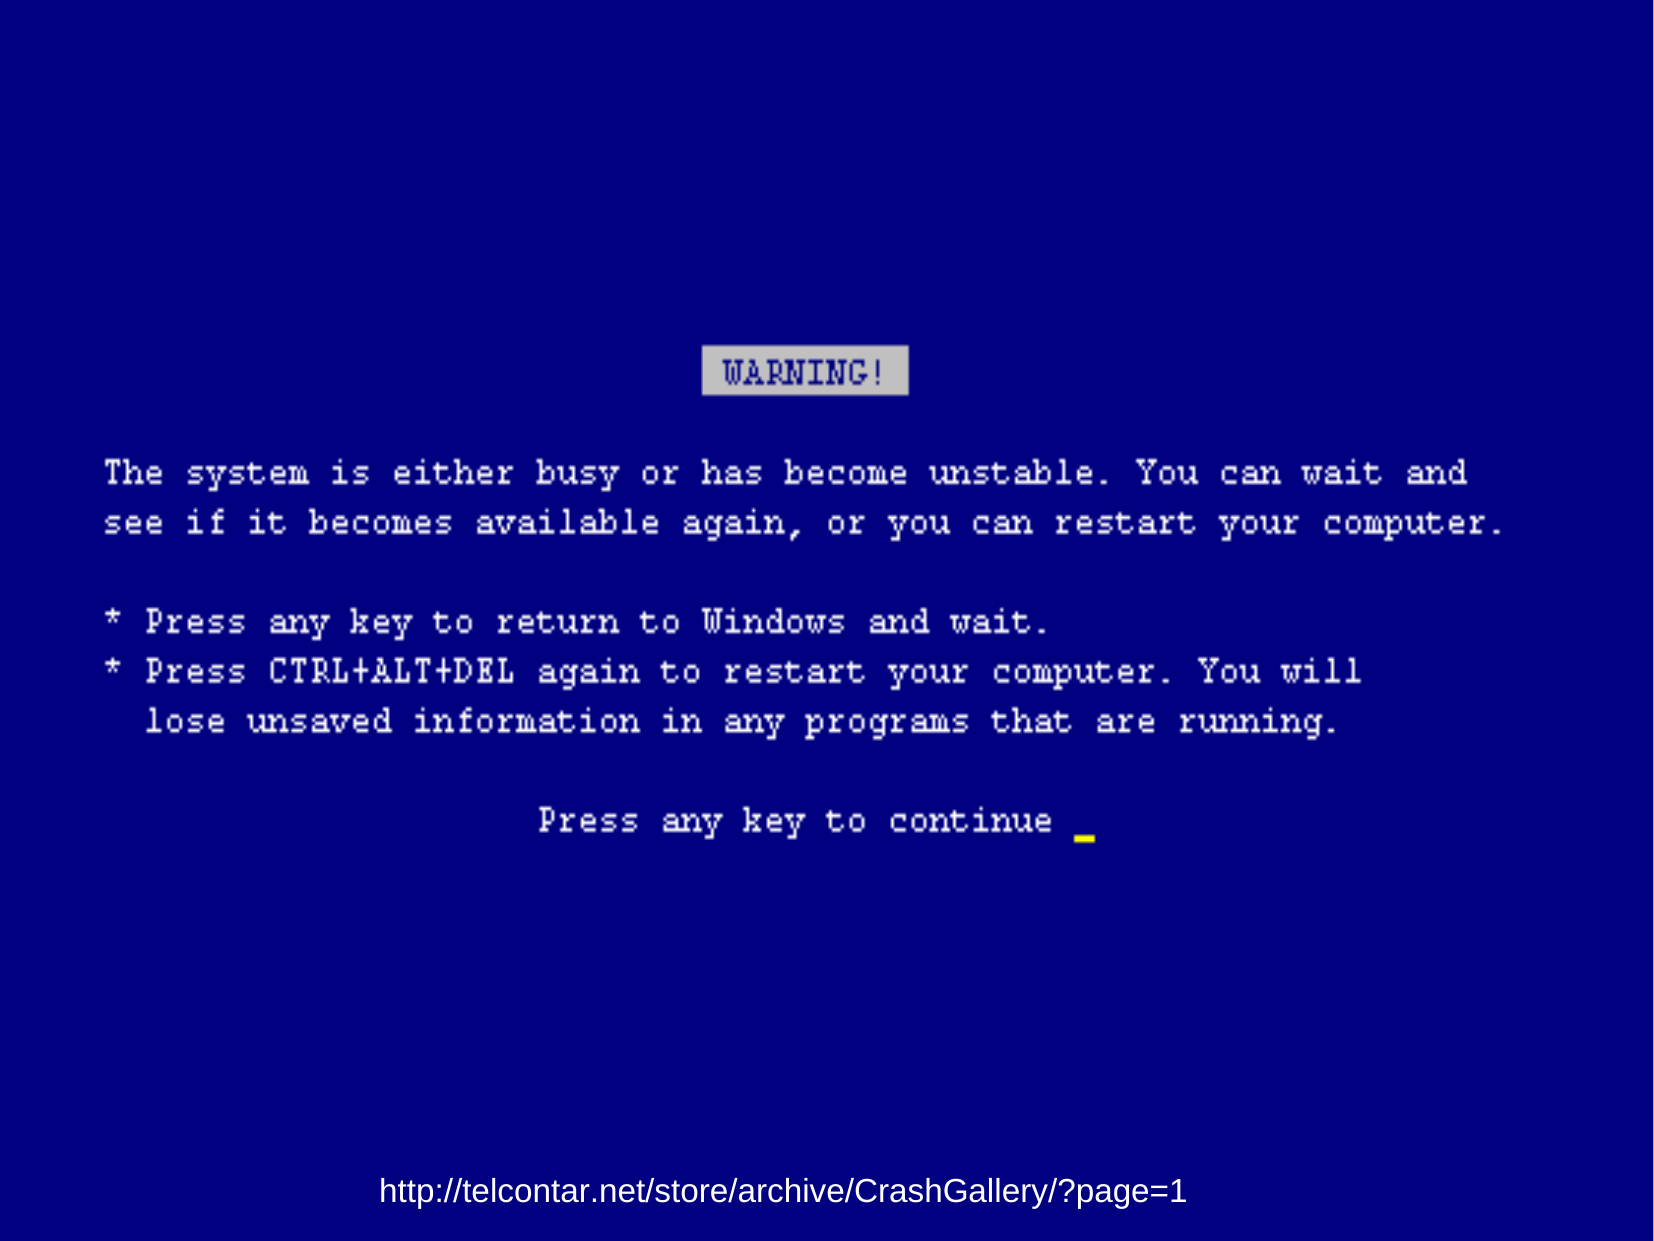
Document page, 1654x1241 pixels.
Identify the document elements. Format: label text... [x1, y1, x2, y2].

picture [0, 0, 1654, 1241]
text_box http://telcontar.net/store/archive/CrashGallery/?page=1 [379, 1172, 1190, 1215]
